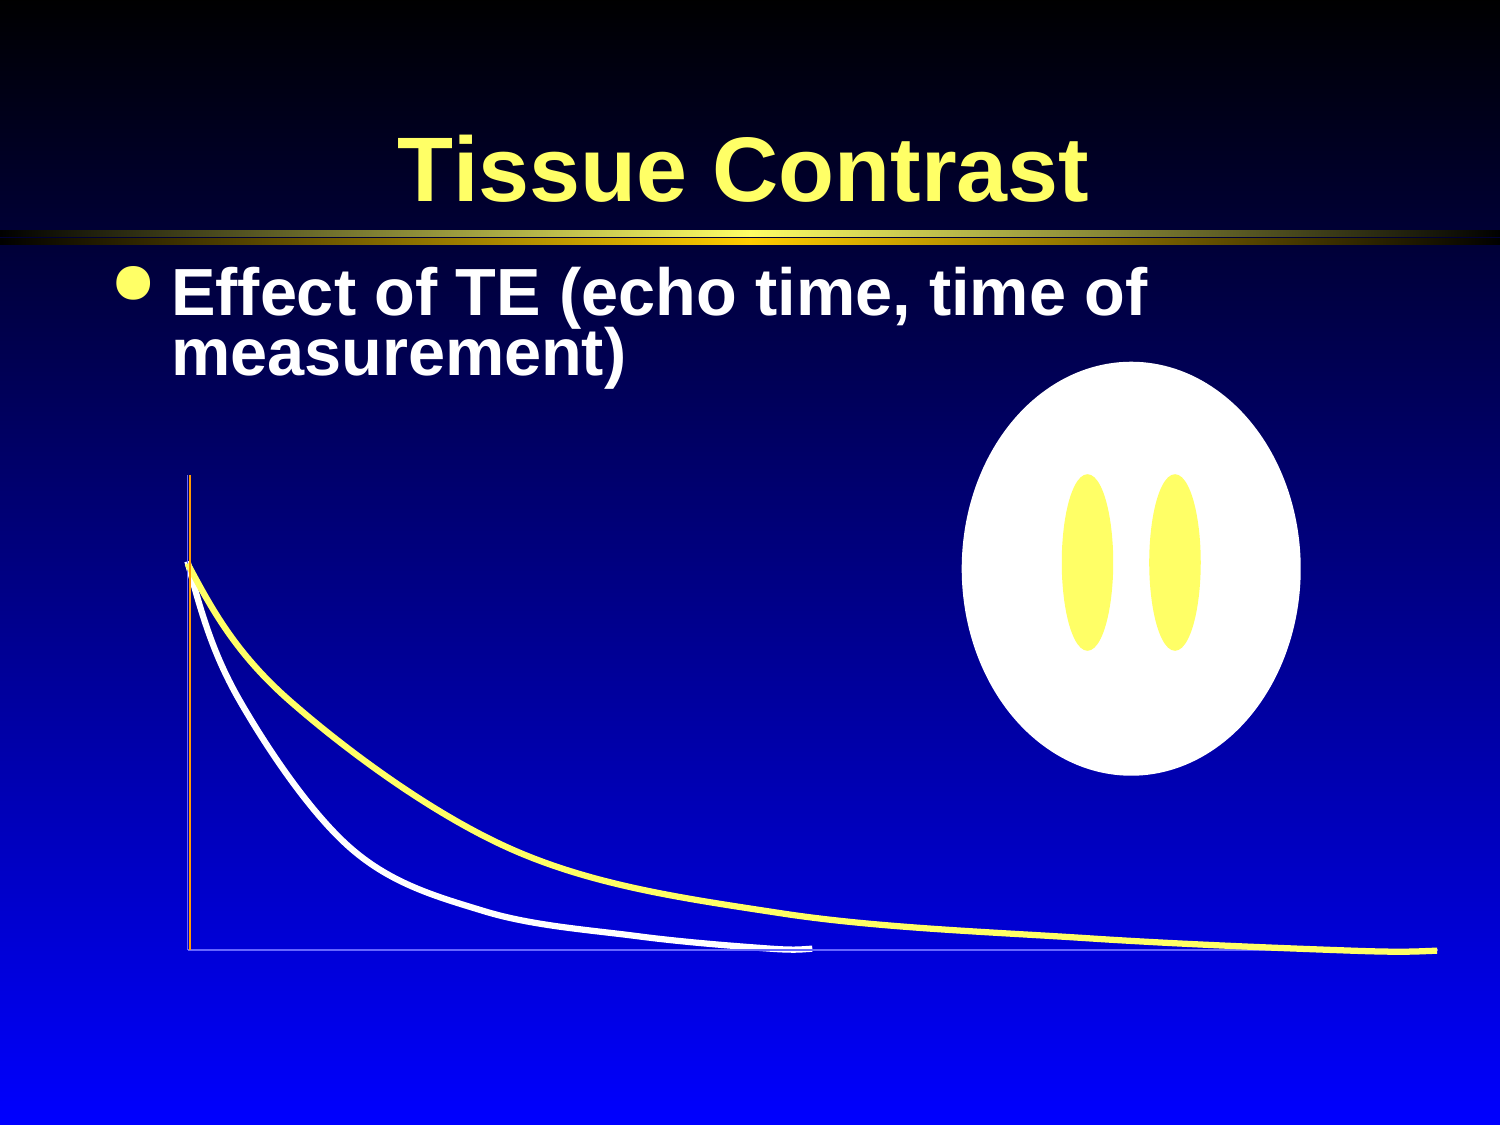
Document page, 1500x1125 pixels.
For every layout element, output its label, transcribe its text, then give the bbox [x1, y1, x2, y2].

title Tissue Contrast [99, 37, 1388, 225]
list Effect of TE (echo time, time of measurement) [99, 260, 1388, 411]
text_box [962, 362, 1300, 775]
